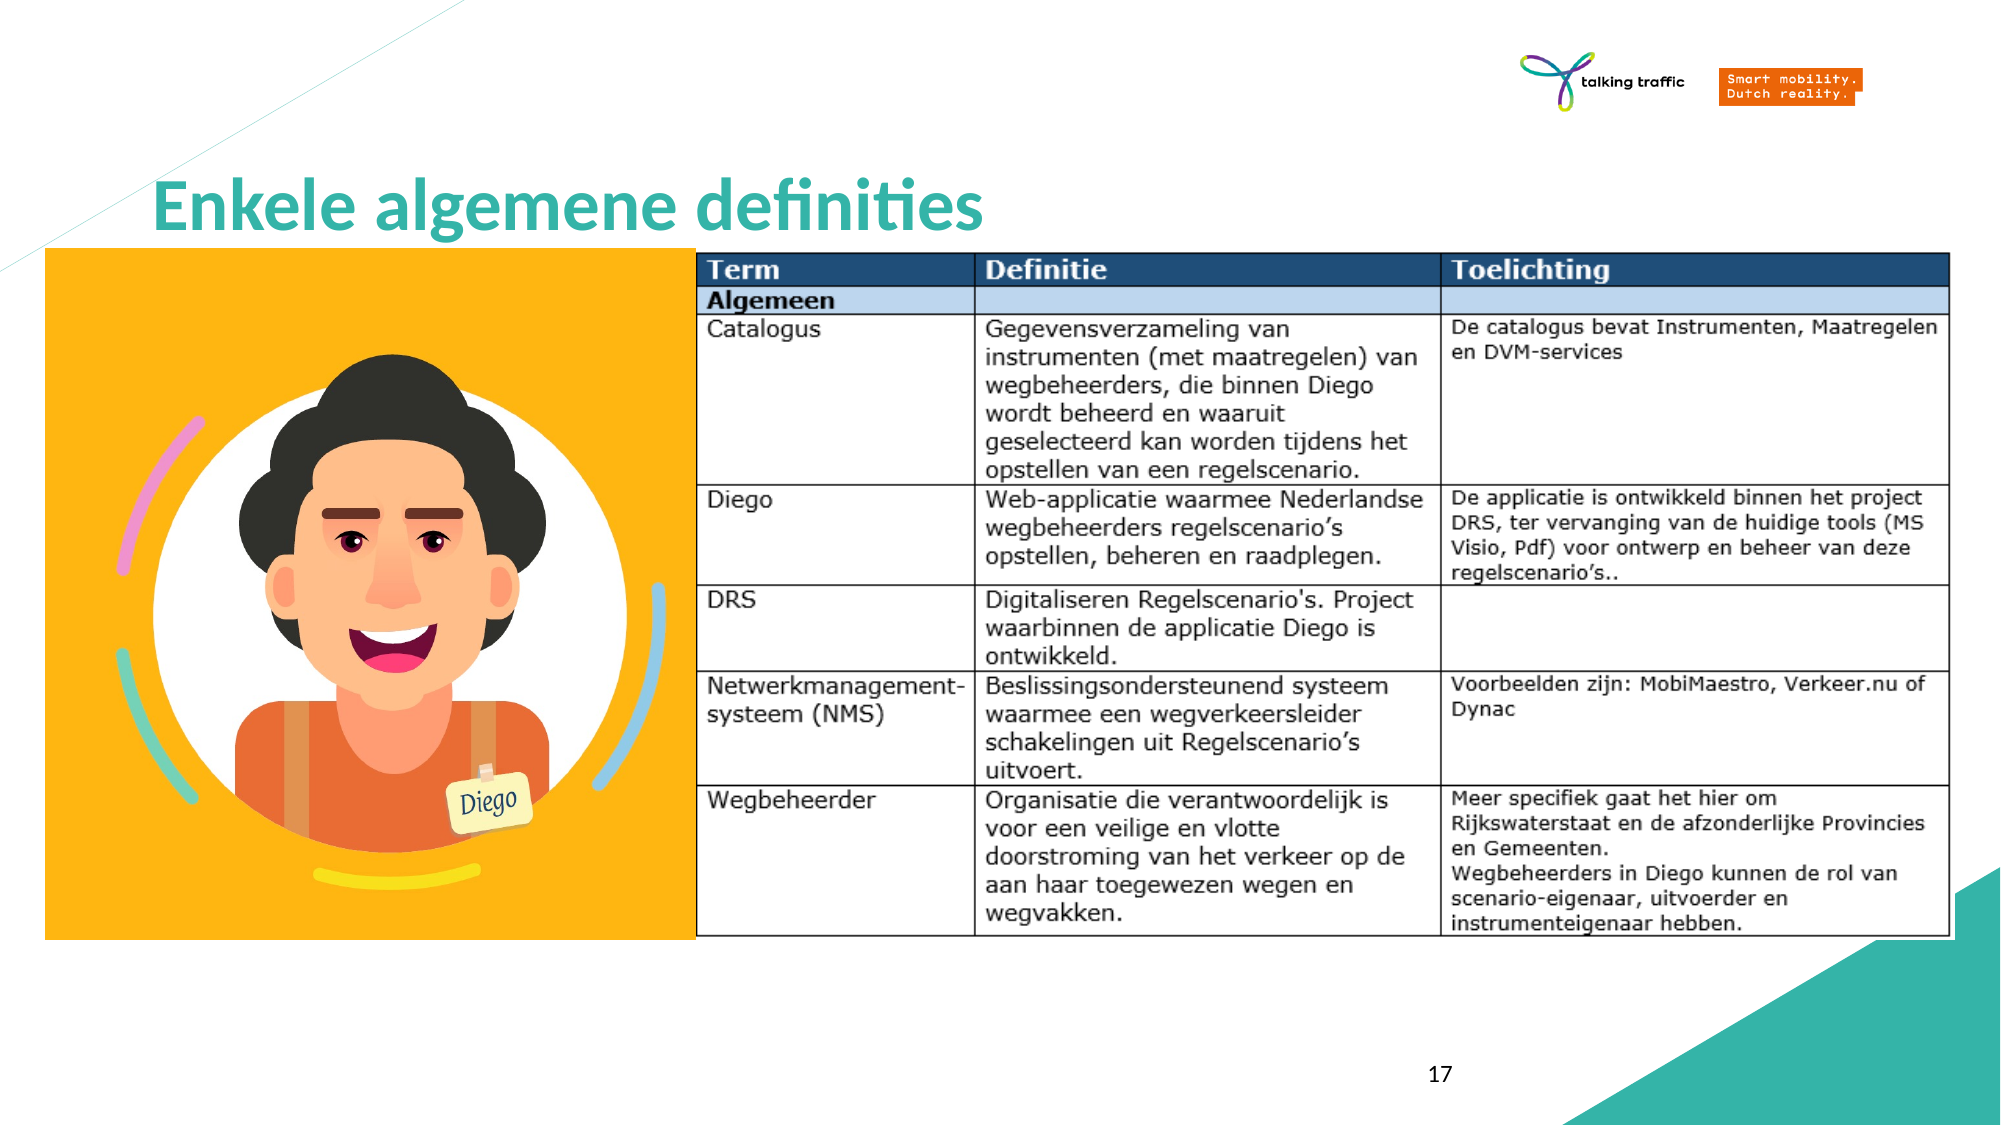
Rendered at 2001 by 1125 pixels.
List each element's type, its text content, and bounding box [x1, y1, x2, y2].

text_box 17 [1412, 1042, 1863, 1103]
picture [45, 248, 1955, 940]
title Enkele algemene definities [137, 165, 1863, 248]
